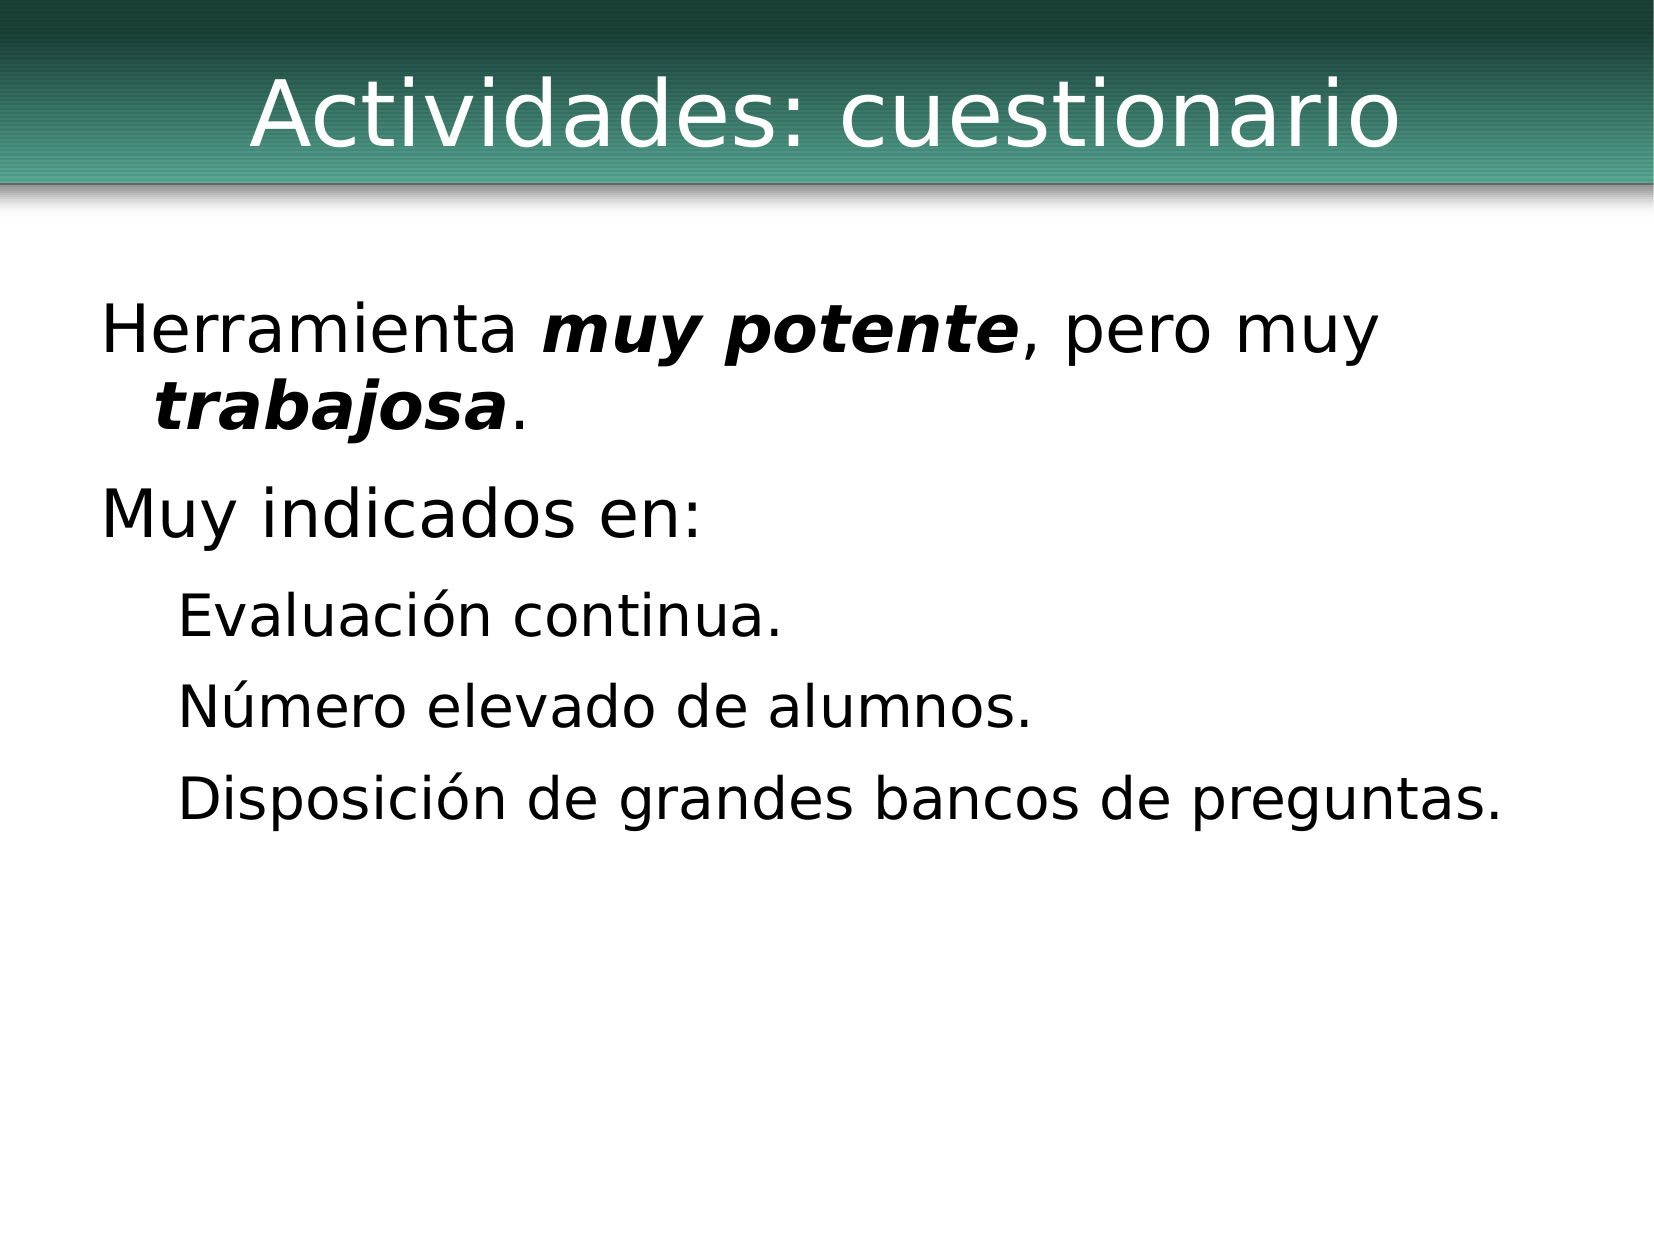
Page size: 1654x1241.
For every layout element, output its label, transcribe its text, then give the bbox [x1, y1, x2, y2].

picture [0, 0, 1654, 225]
title Actividades: cuestionario [82, 11, 1571, 219]
list Herramienta muy potente, pero muy trabajosa. Muy indicados en: Evaluación continua. Número elevado de alumnos. Disposición de grandes bancos de preguntas. [82, 290, 1571, 1094]
